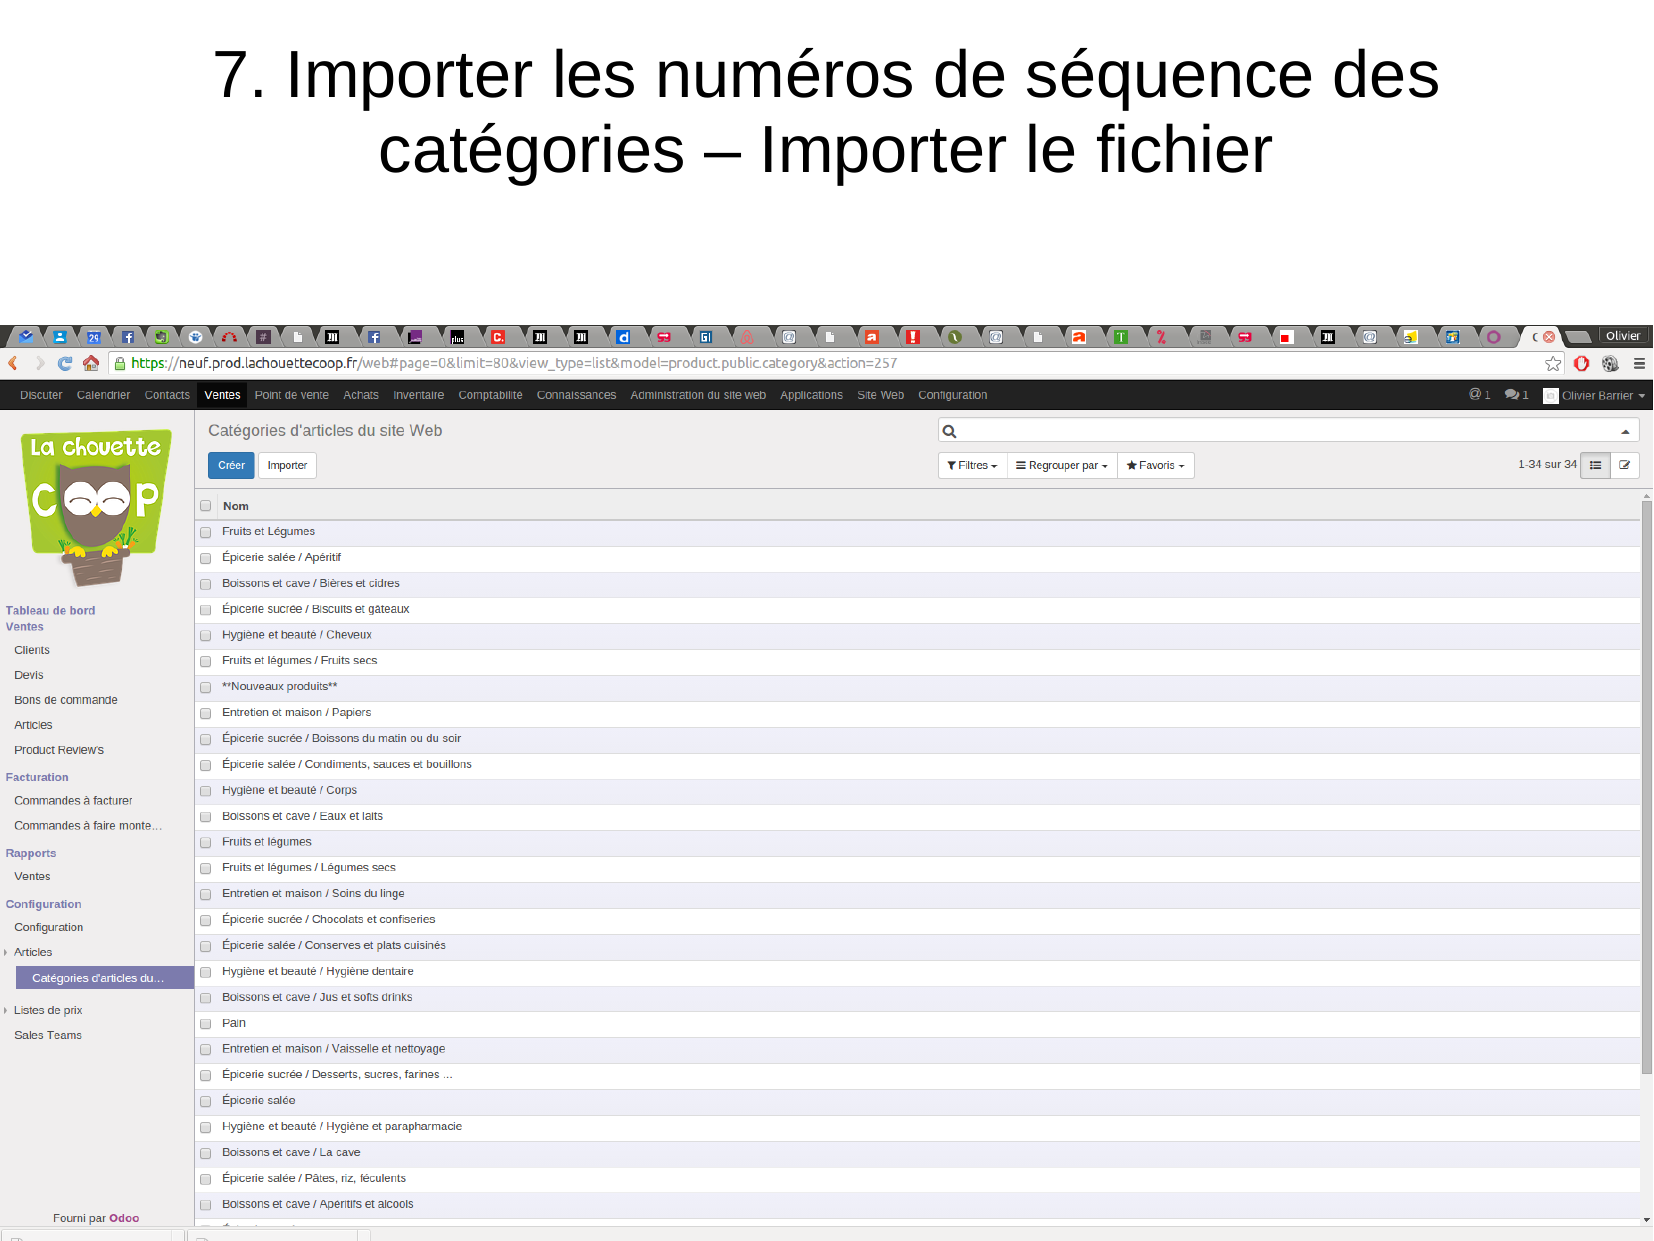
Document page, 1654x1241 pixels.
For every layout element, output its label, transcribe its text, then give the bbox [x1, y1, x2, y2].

title 7. Importer les numéros de séquence des catégories – Importer le fichier [82, 8, 1571, 216]
picture [0, 325, 1653, 1241]
